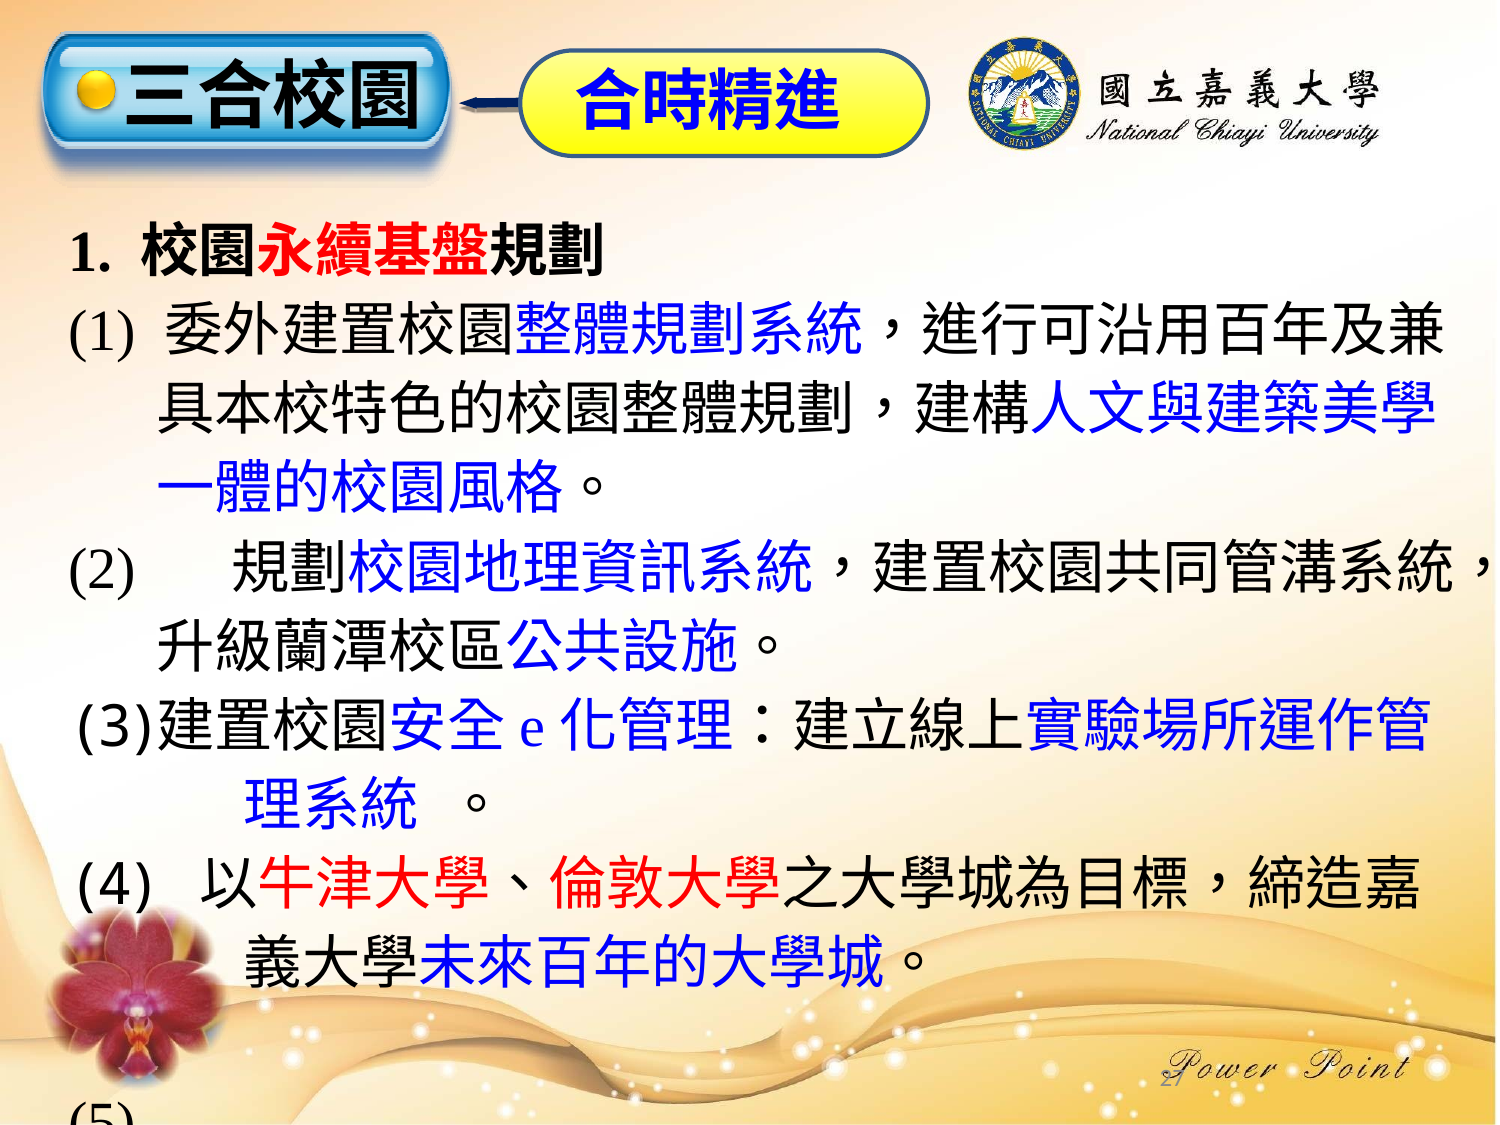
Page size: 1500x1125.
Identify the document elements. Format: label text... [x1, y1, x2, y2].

text_box 27 [1144, 1046, 1495, 1107]
text_box 1. 校園永續基盤規劃 (1) 委外建置校園整體規劃系統，進行可沿用百年及兼具本校特色的校園整體規劃，建構人文與建築美學一體的校園風格。 (2) 規劃校園地理資訊系統，建置校園共同管溝系統，升級蘭潭校區公共設施。 建置校園安全e化管理：建立線上實驗場所運作管理系統 。 以牛津大學、倫敦大學之大學城為目標，締造嘉義大學未來百年的大學城。 [53, 196, 1476, 1125]
picture [32, 31, 460, 188]
text_box 合時精進 [522, 50, 893, 147]
text_box 三合校園 [49, 40, 443, 147]
text_box [543, 53, 928, 156]
